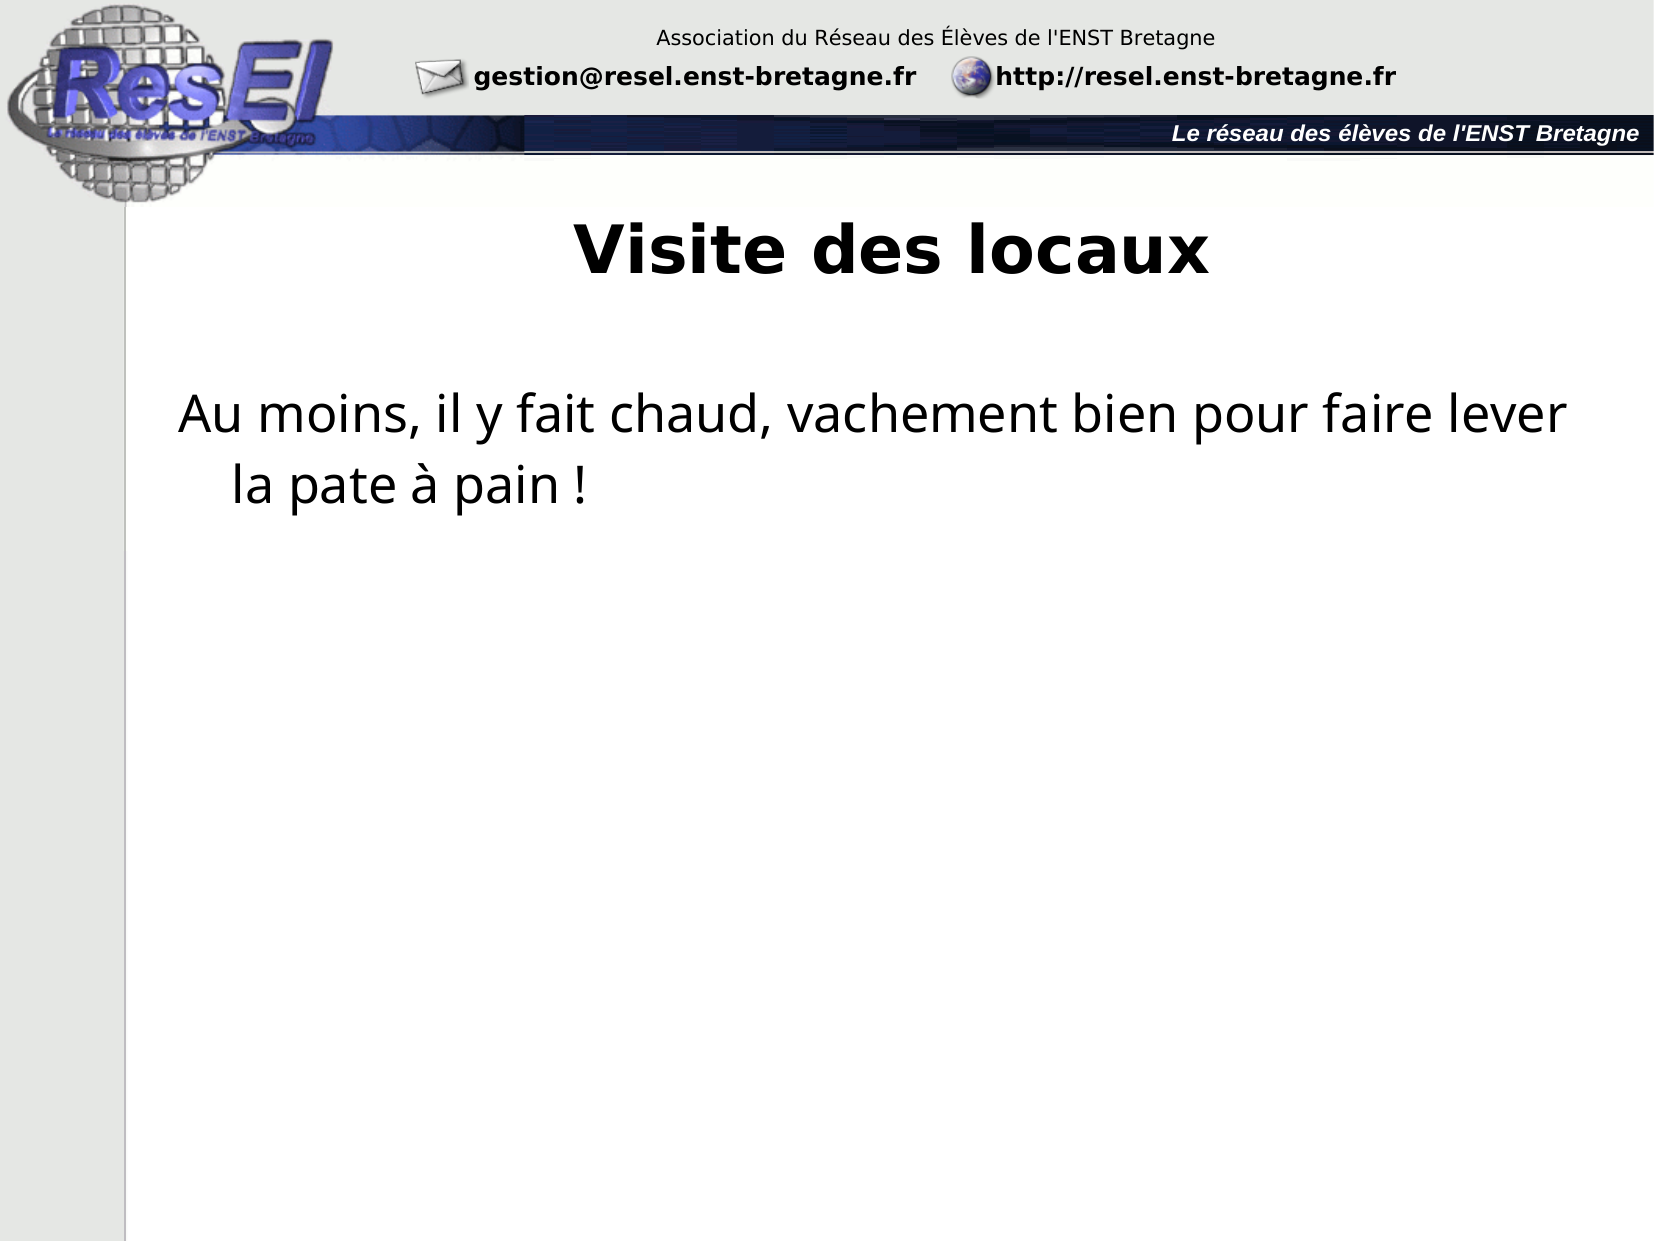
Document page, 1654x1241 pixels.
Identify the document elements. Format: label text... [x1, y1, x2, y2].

list Au moins, il y fait chaud, vachement bien pour faire lever la pate à pain ! [161, 376, 1619, 1198]
picture [0, 0, 1654, 1241]
title Visite des locaux [195, 169, 1590, 333]
